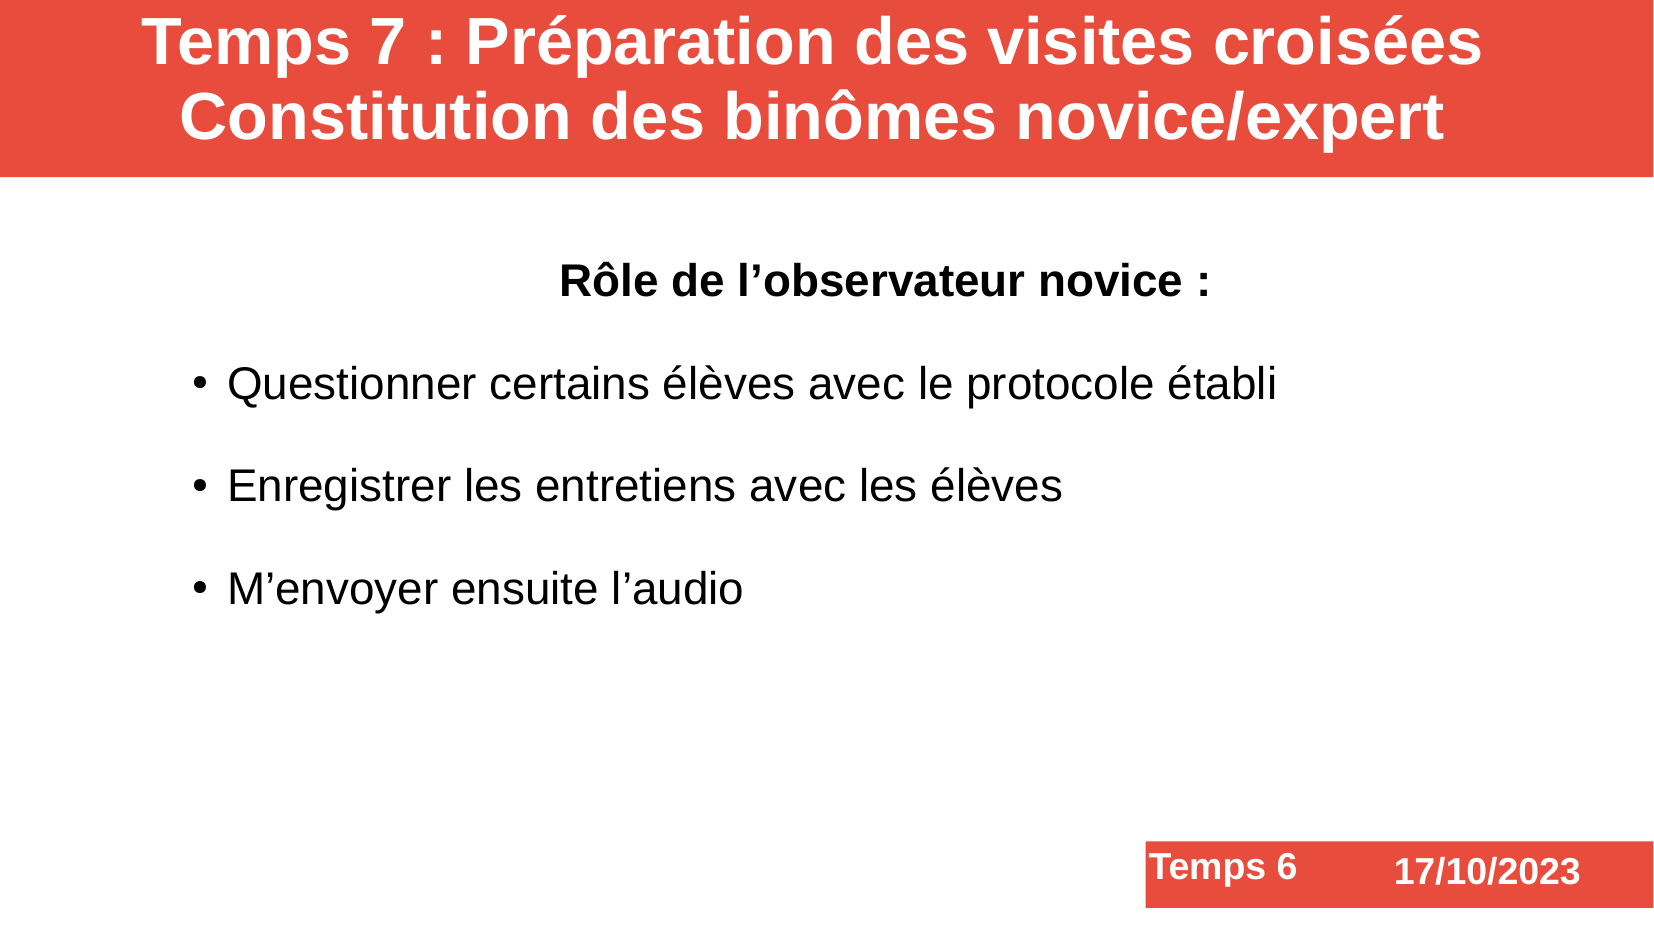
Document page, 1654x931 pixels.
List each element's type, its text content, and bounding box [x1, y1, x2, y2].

title Temps 7 : Préparation des visites croisées Constitution des binômes novice/expert [141, 42, 1524, 154]
text_box Rôle de l’observateur novice : Questionner certains élèves avec le protocole établi Enregistrer les entretiens avec les élèves M’envoyer ensuite l’audio [177, 248, 1595, 664]
text_box Temps 6 [1133, 838, 1335, 931]
